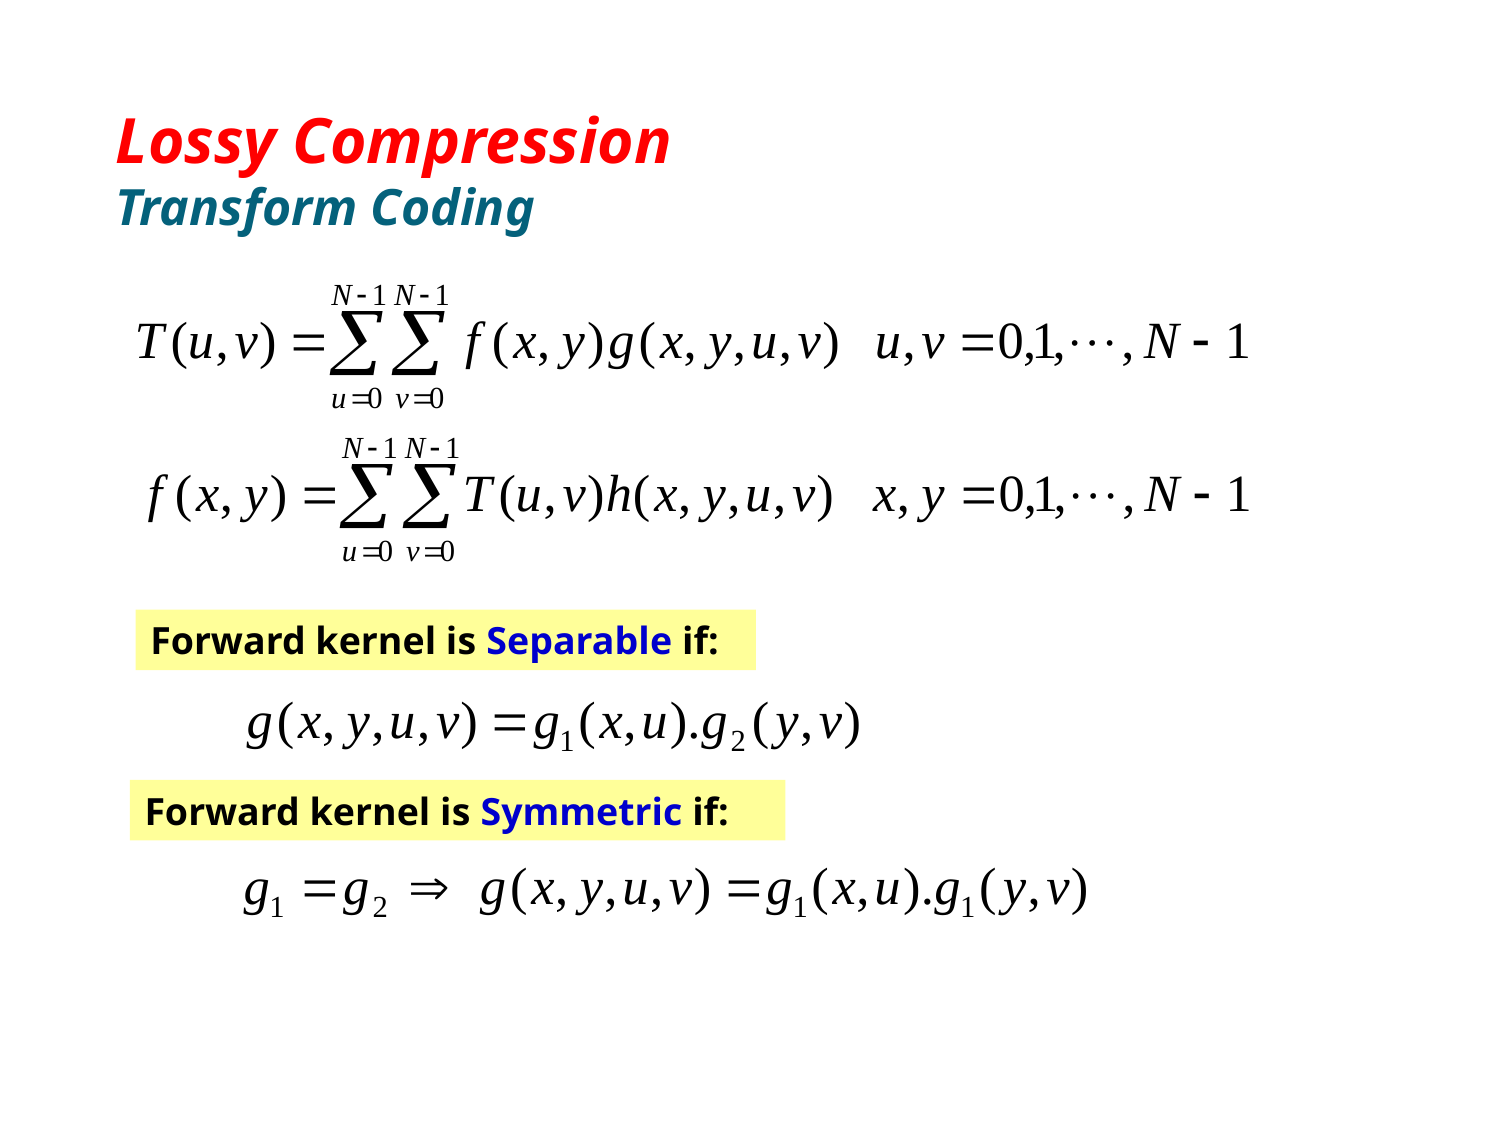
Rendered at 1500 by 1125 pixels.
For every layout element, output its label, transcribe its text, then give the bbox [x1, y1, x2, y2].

chart [129, 268, 1258, 575]
text_box Forward kernel is Separable if: [135, 609, 756, 671]
chart [233, 851, 1099, 927]
text_box Forward kernel is Symmetric if: [129, 779, 786, 841]
chart [236, 686, 871, 761]
text_box Lossy Compression Transform Coding [101, 55, 1377, 244]
